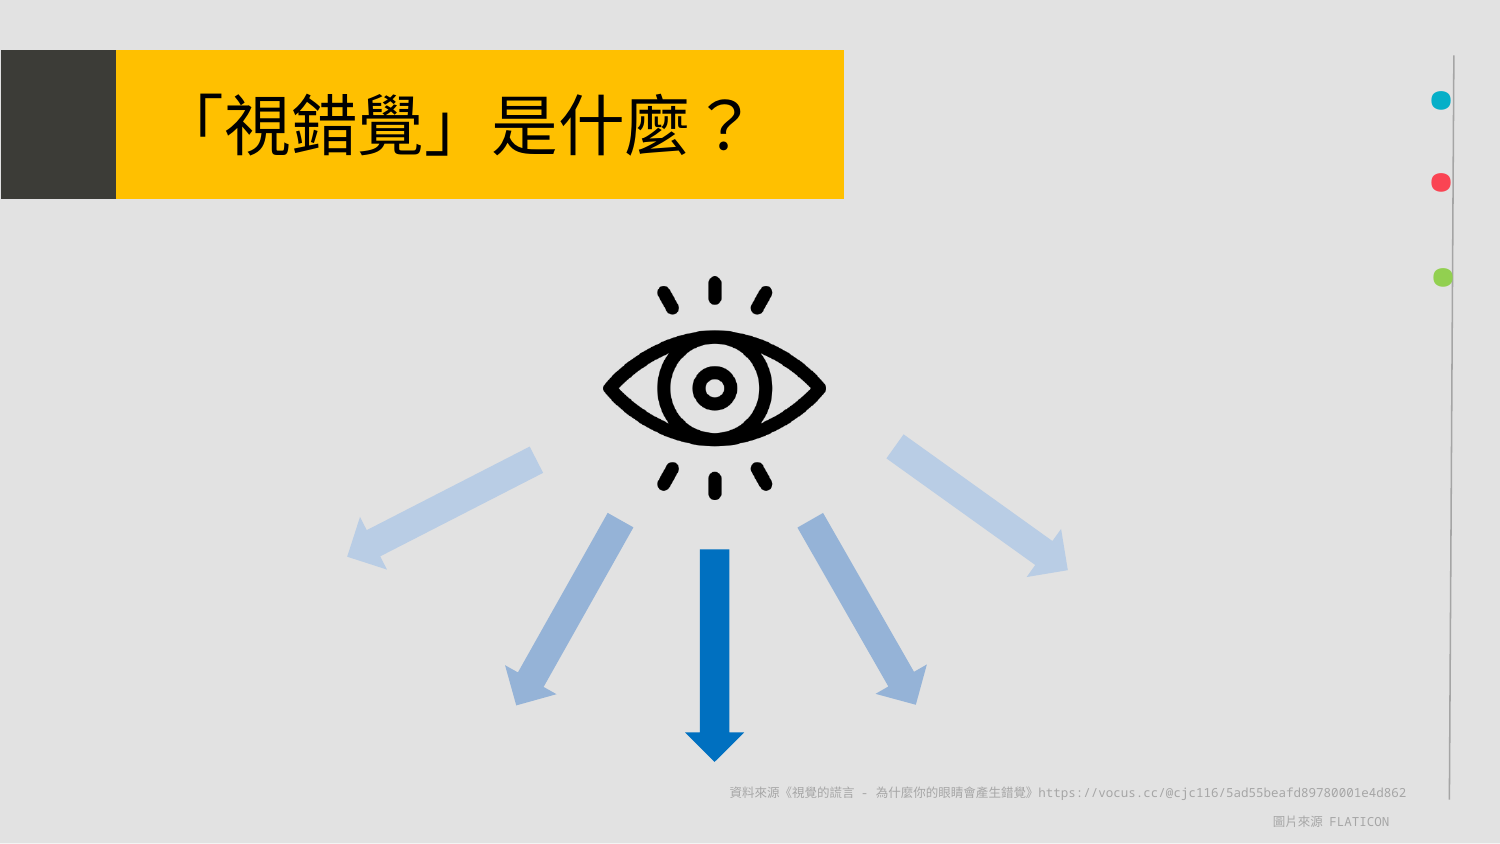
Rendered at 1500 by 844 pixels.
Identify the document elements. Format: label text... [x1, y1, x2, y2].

text_box [1, 50, 844, 199]
text_box 圖片來源 FLATICON [1257, 806, 1483, 837]
text_box [886, 434, 1068, 578]
text_box [505, 512, 634, 706]
picture [603, 276, 826, 500]
text_box 「視錯覺」是什麼？ [142, 76, 762, 173]
text_box [685, 549, 745, 762]
text_box [797, 512, 927, 705]
text_box [347, 446, 544, 570]
text_box 資料來源《視覺的謊言 - 為什麼你的眼睛會產生錯覺》https://vocus.cc/@cjc116/5ad55beafd89780001e4d862 [714, 777, 1483, 809]
